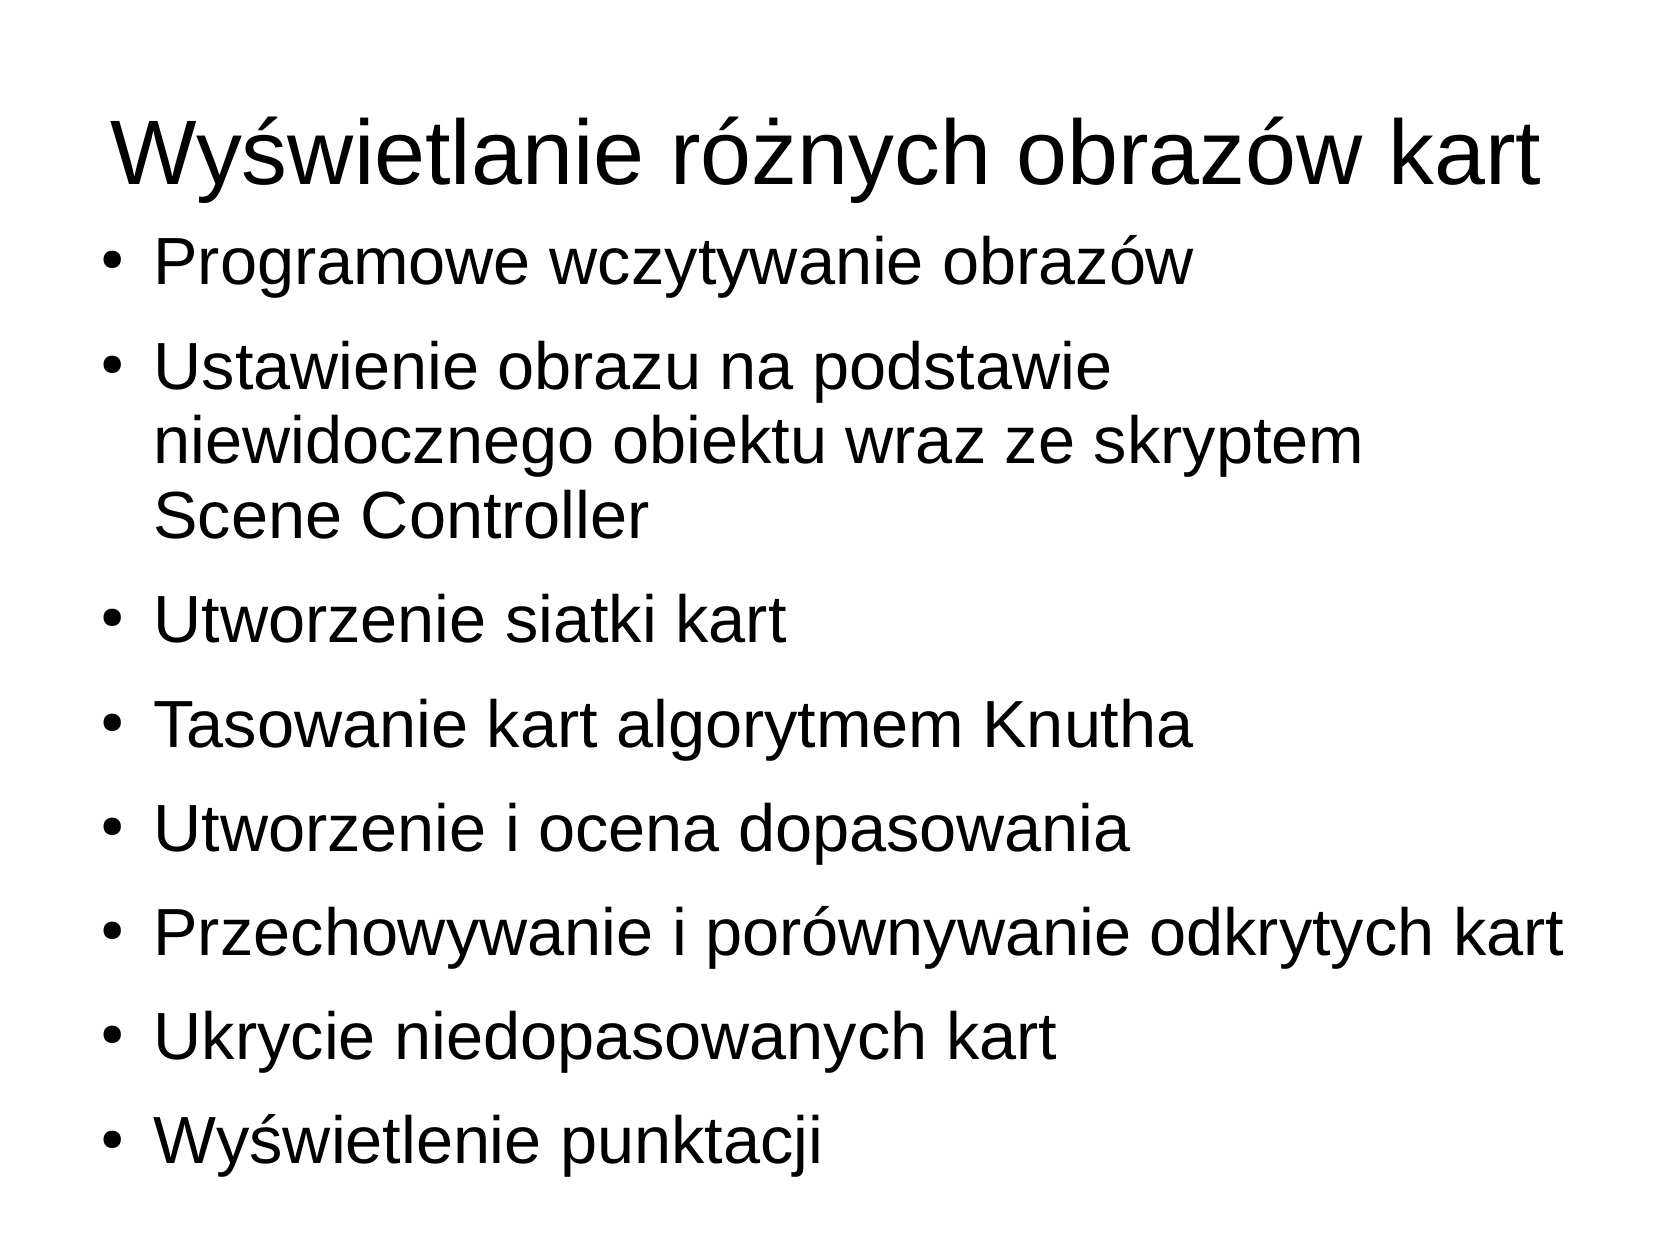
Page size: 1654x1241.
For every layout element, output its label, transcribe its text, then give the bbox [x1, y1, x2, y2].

list Programowe wczytywanie obrazów Ustawienie obrazu na podstawie niewidocznego obiektu wraz ze skryptem Scene Controller Utworzenie siatki kart Tasowanie kart algorytmem Knutha Utworzenie i ocena dopasowania Przechowywanie i porównywanie odkrytych kart Ukrycie niedopasowanych kart Wyświetlenie punktacji [82, 224, 1571, 1179]
title Wyświetlanie różnych obrazów kart [82, 49, 1571, 224]
